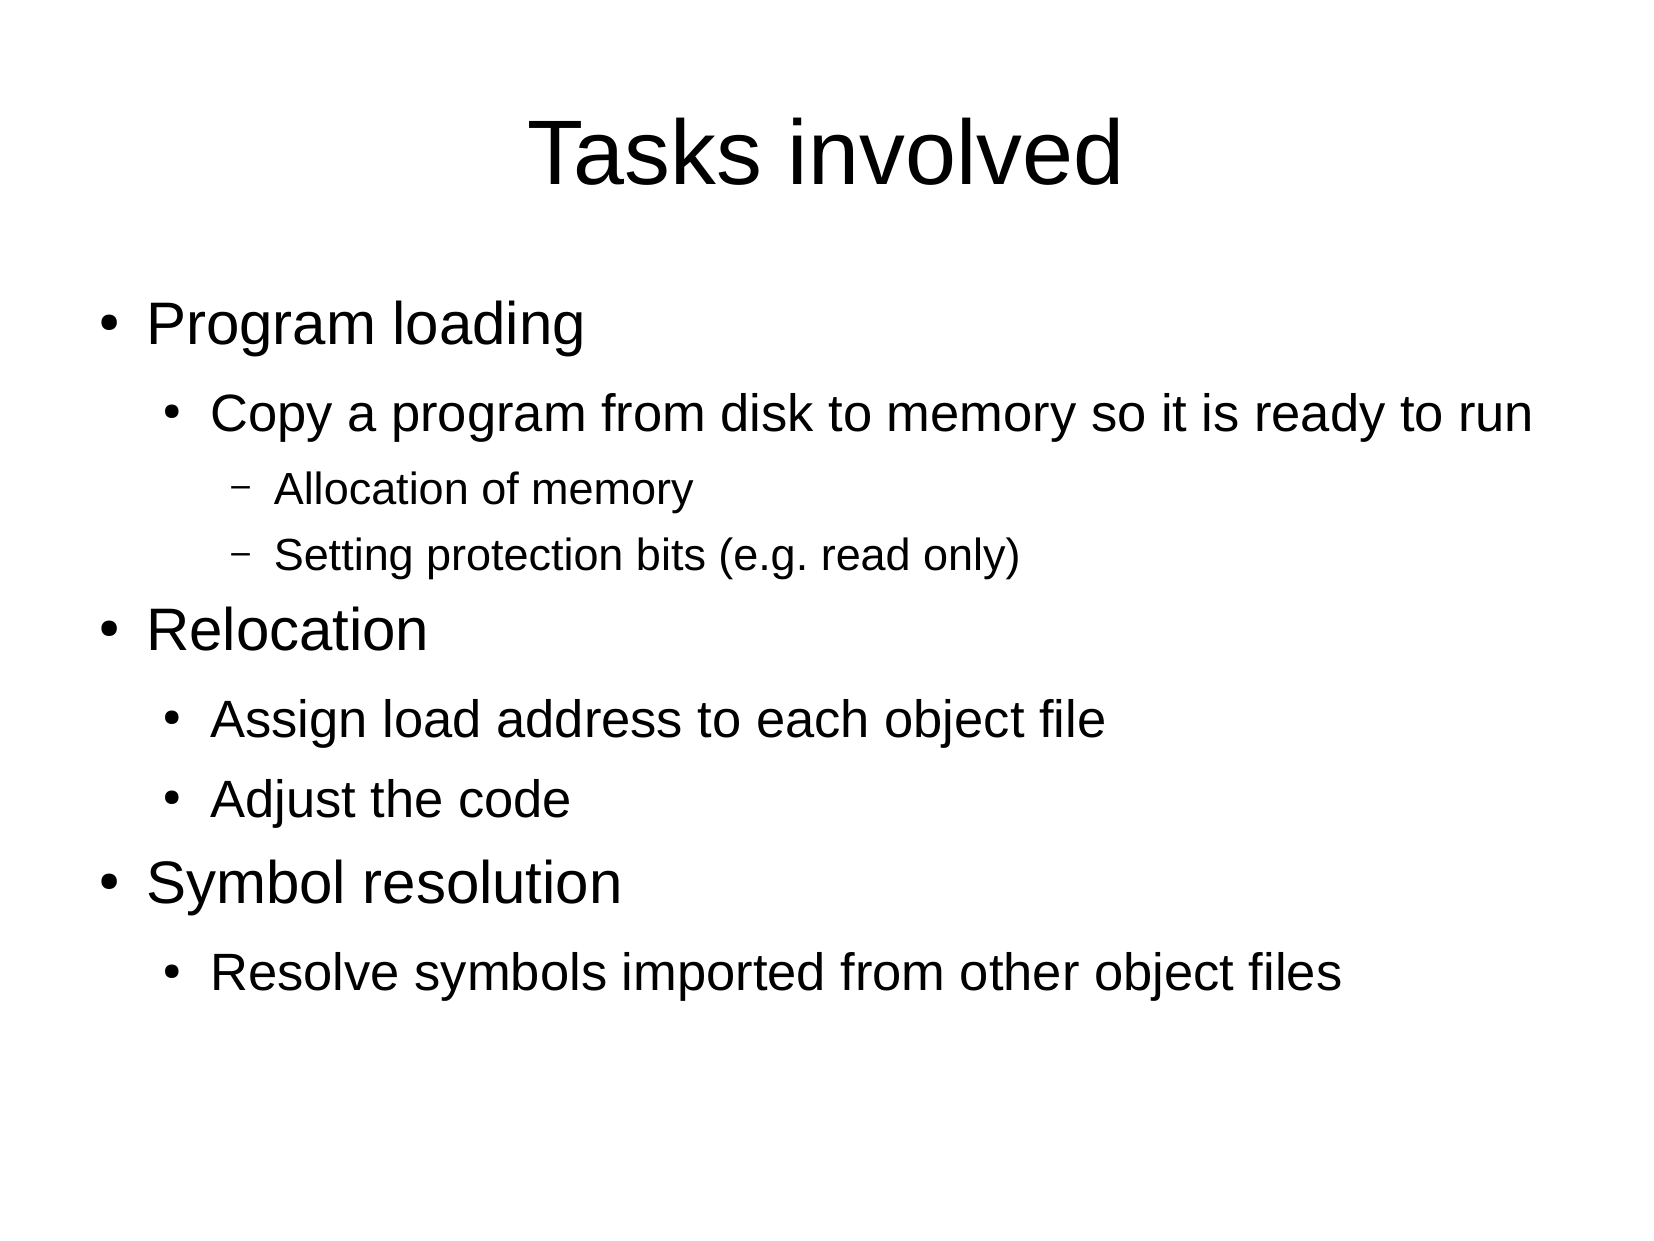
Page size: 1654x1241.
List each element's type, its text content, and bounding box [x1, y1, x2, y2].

list Program loading Copy a program from disk to memory so it is ready to run Allocation of memory Setting protection bits (e.g. read only) Relocation Assign load address to each object file Adjust the code Symbol resolution Resolve symbols imported from other object files [82, 290, 1571, 1010]
title Tasks involved [82, 49, 1571, 257]
